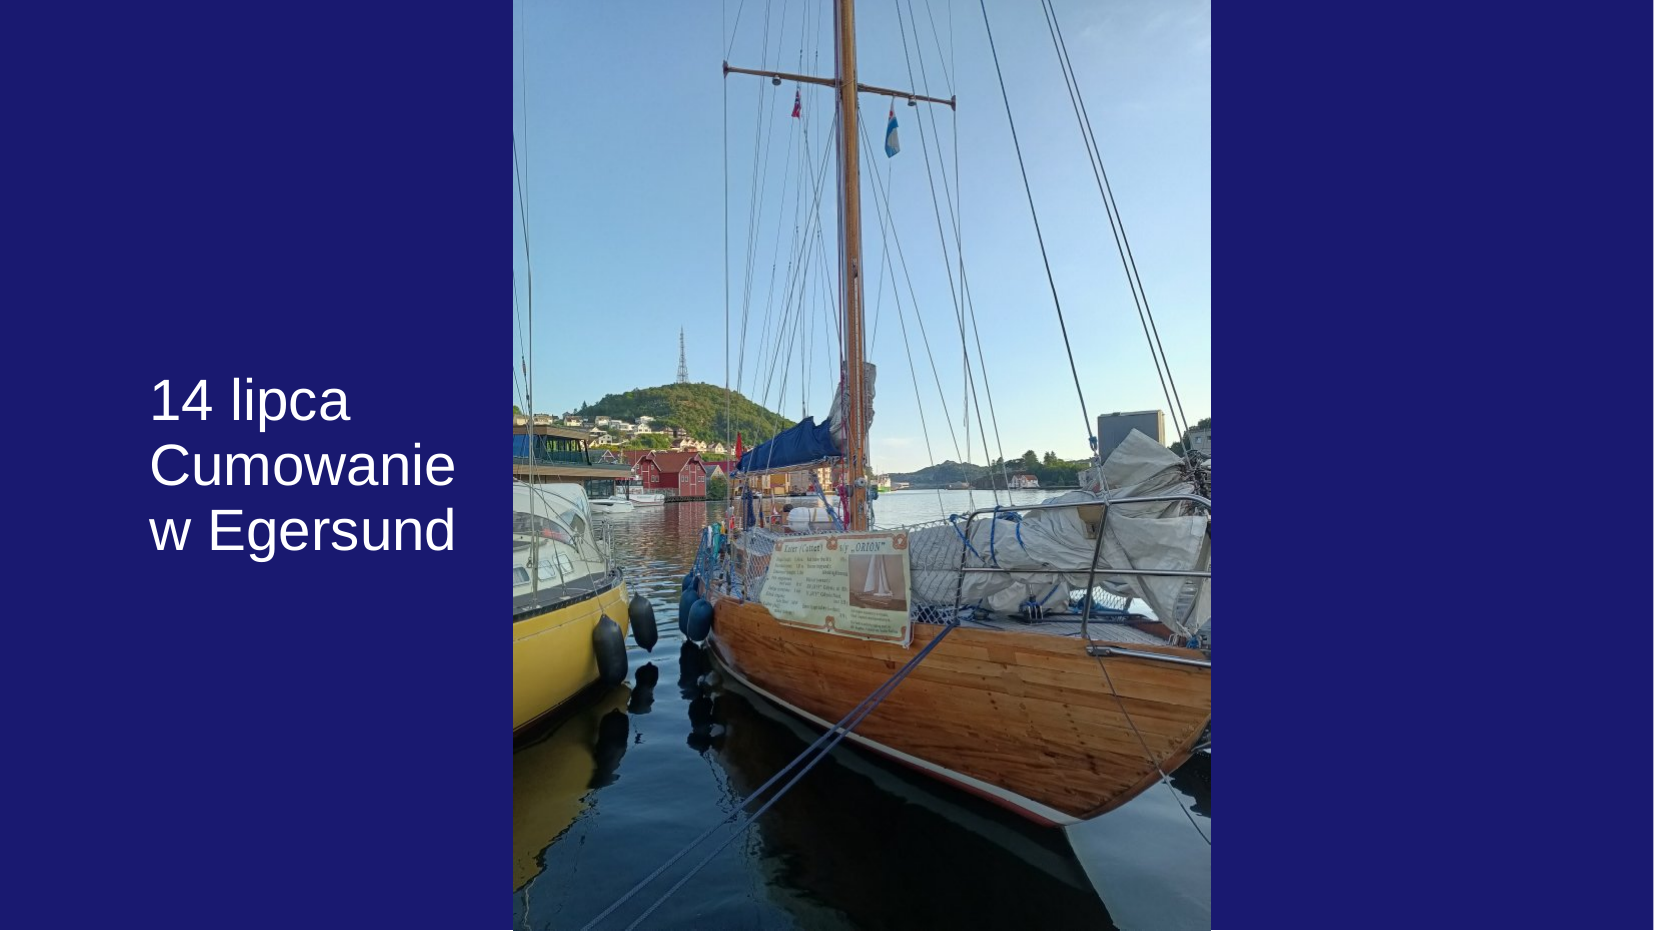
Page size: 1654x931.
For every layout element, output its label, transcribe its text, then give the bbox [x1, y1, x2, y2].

picture [513, 0, 1211, 931]
text_box 14 lipca Cumowanie w Egersund [134, 360, 489, 570]
